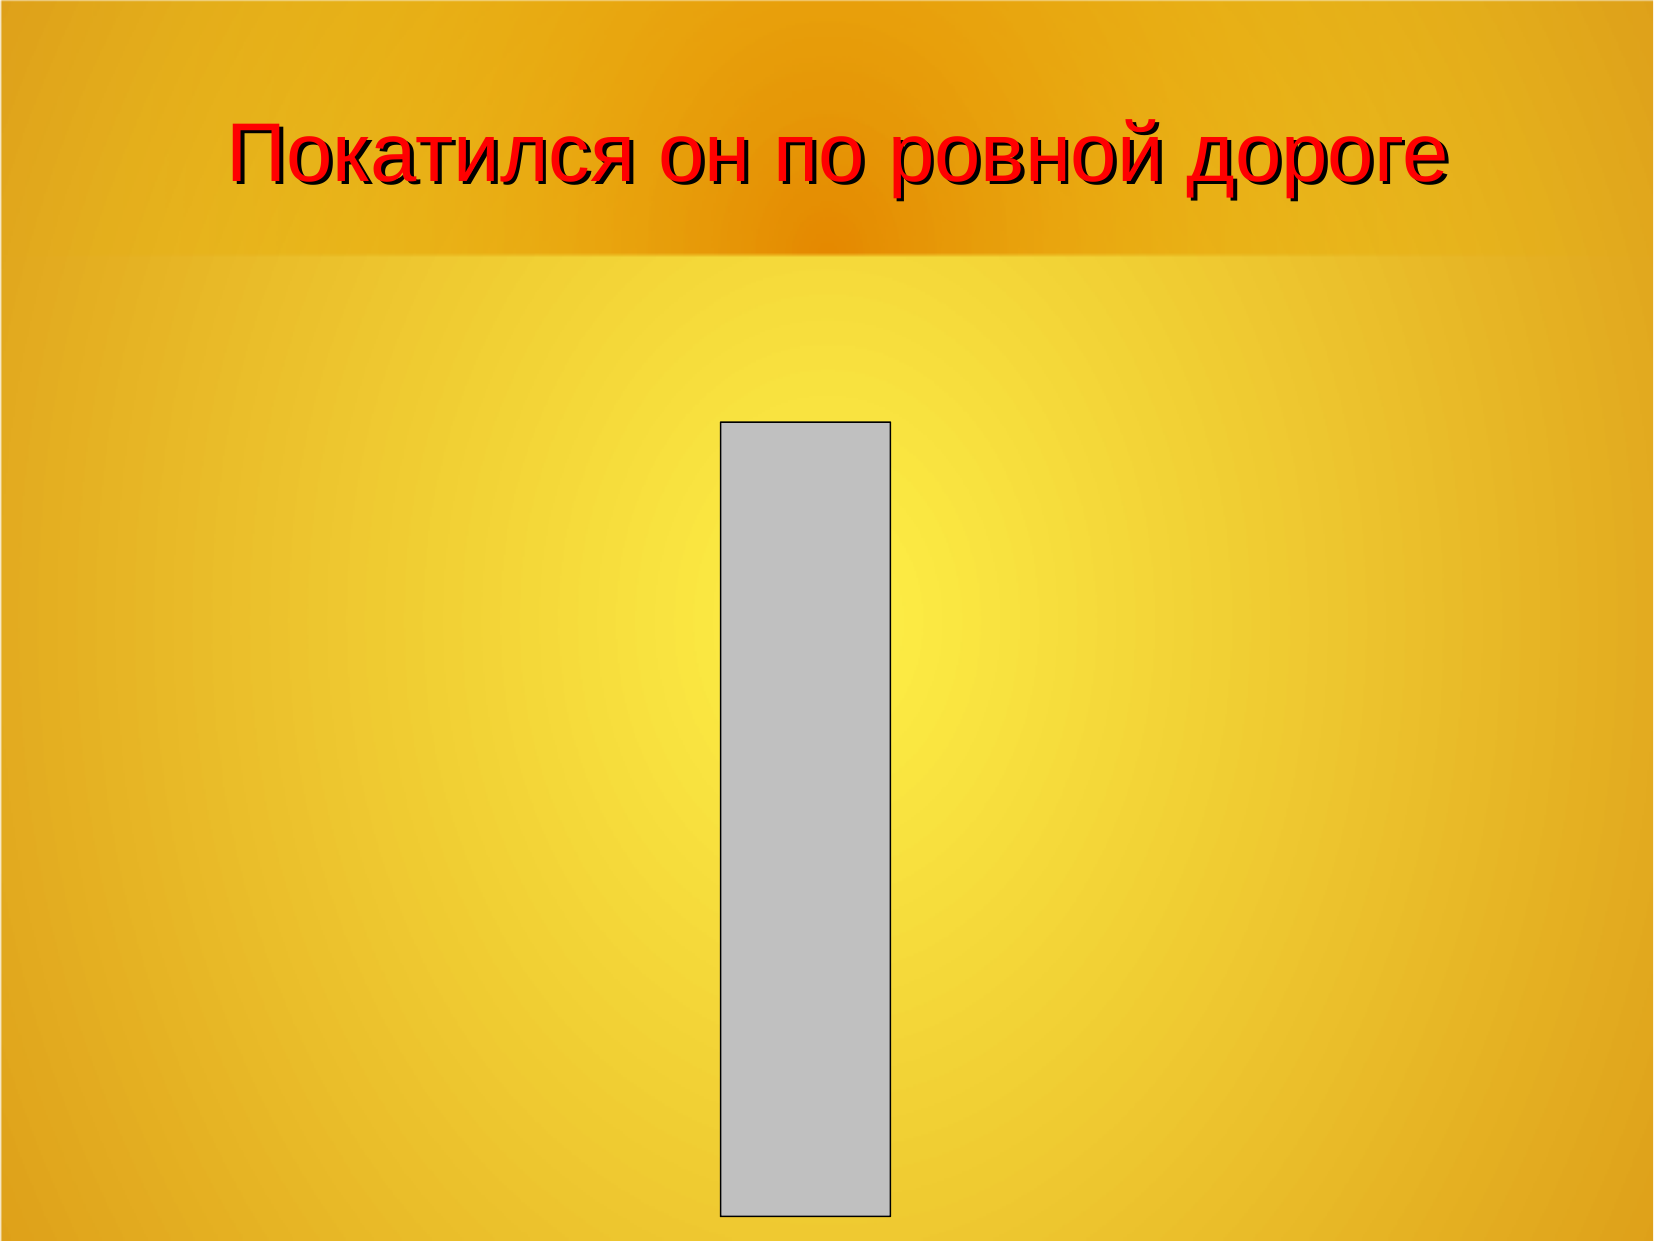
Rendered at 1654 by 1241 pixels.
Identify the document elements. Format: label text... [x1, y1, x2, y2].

title Покатился он по ровной дороге [82, 49, 1571, 257]
picture [0, 0, 1654, 1241]
text_box [720, 422, 891, 1217]
